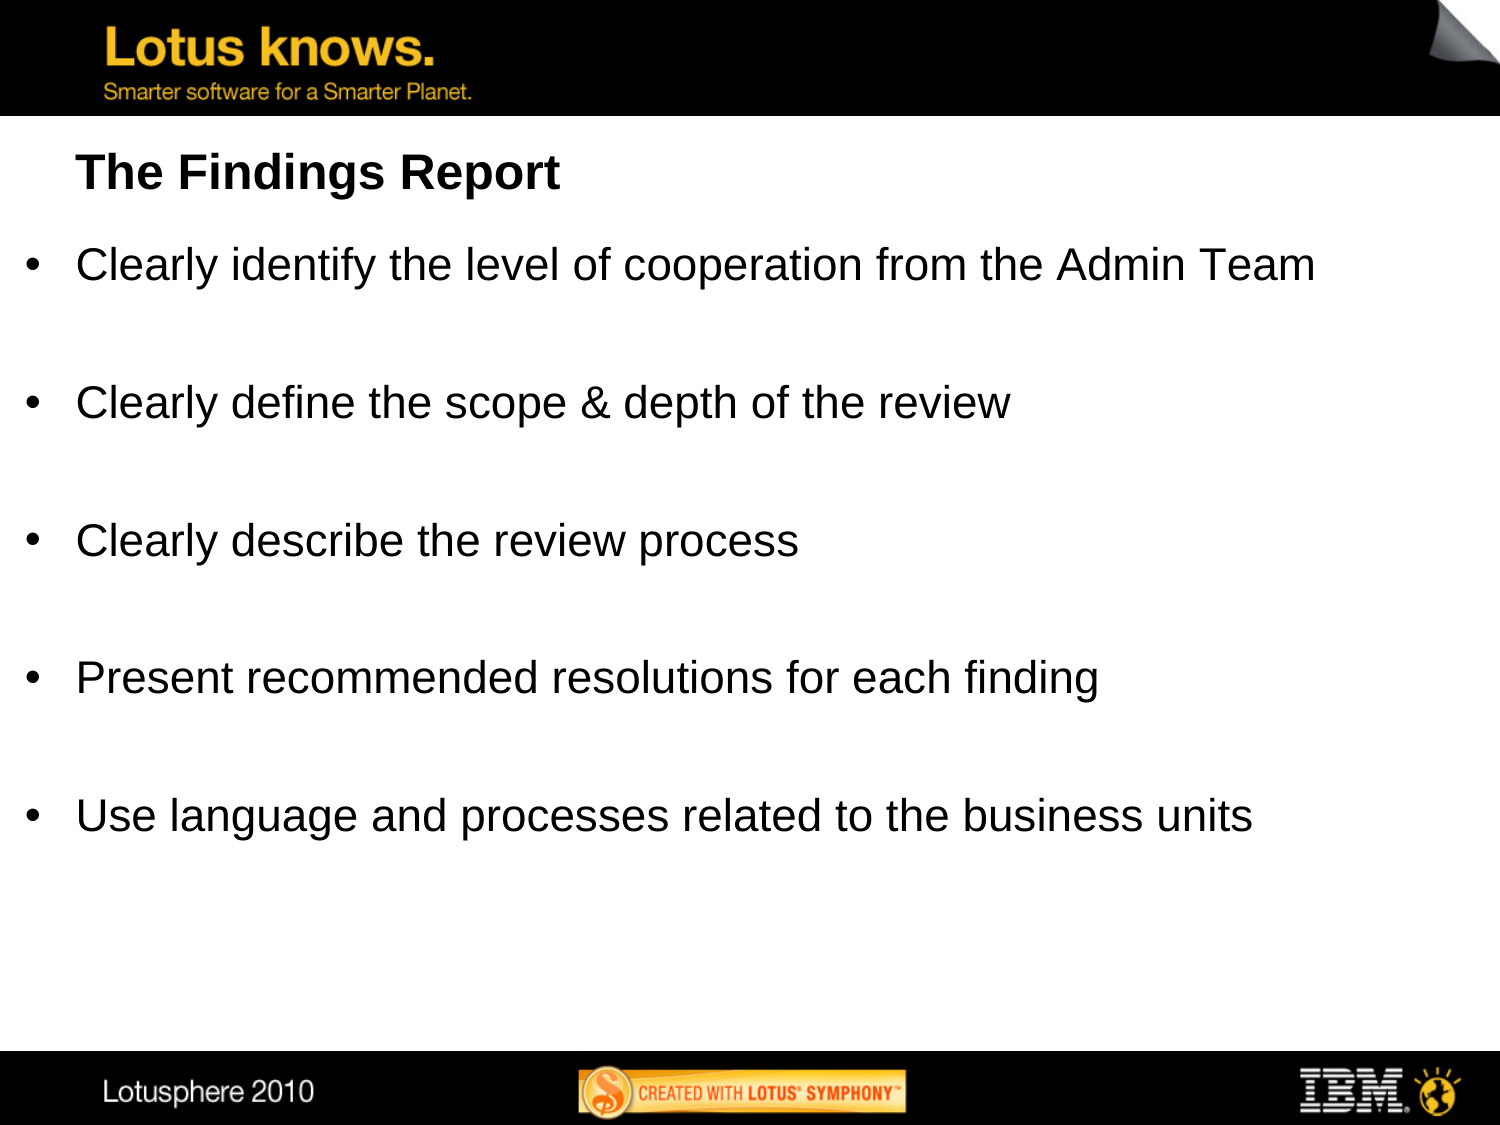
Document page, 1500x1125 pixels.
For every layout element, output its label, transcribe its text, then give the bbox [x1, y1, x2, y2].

picture [0, 0, 1500, 114]
list Clearly identify the level of cooperation from the Admin Team Clearly define the scope & depth of the review Clearly describe the review process Present recommended resolutions for each finding Use language and processes related to the business units [24, 237, 1476, 1026]
title The Findings Report [74, 137, 1475, 200]
picture [0, 1053, 1500, 1125]
